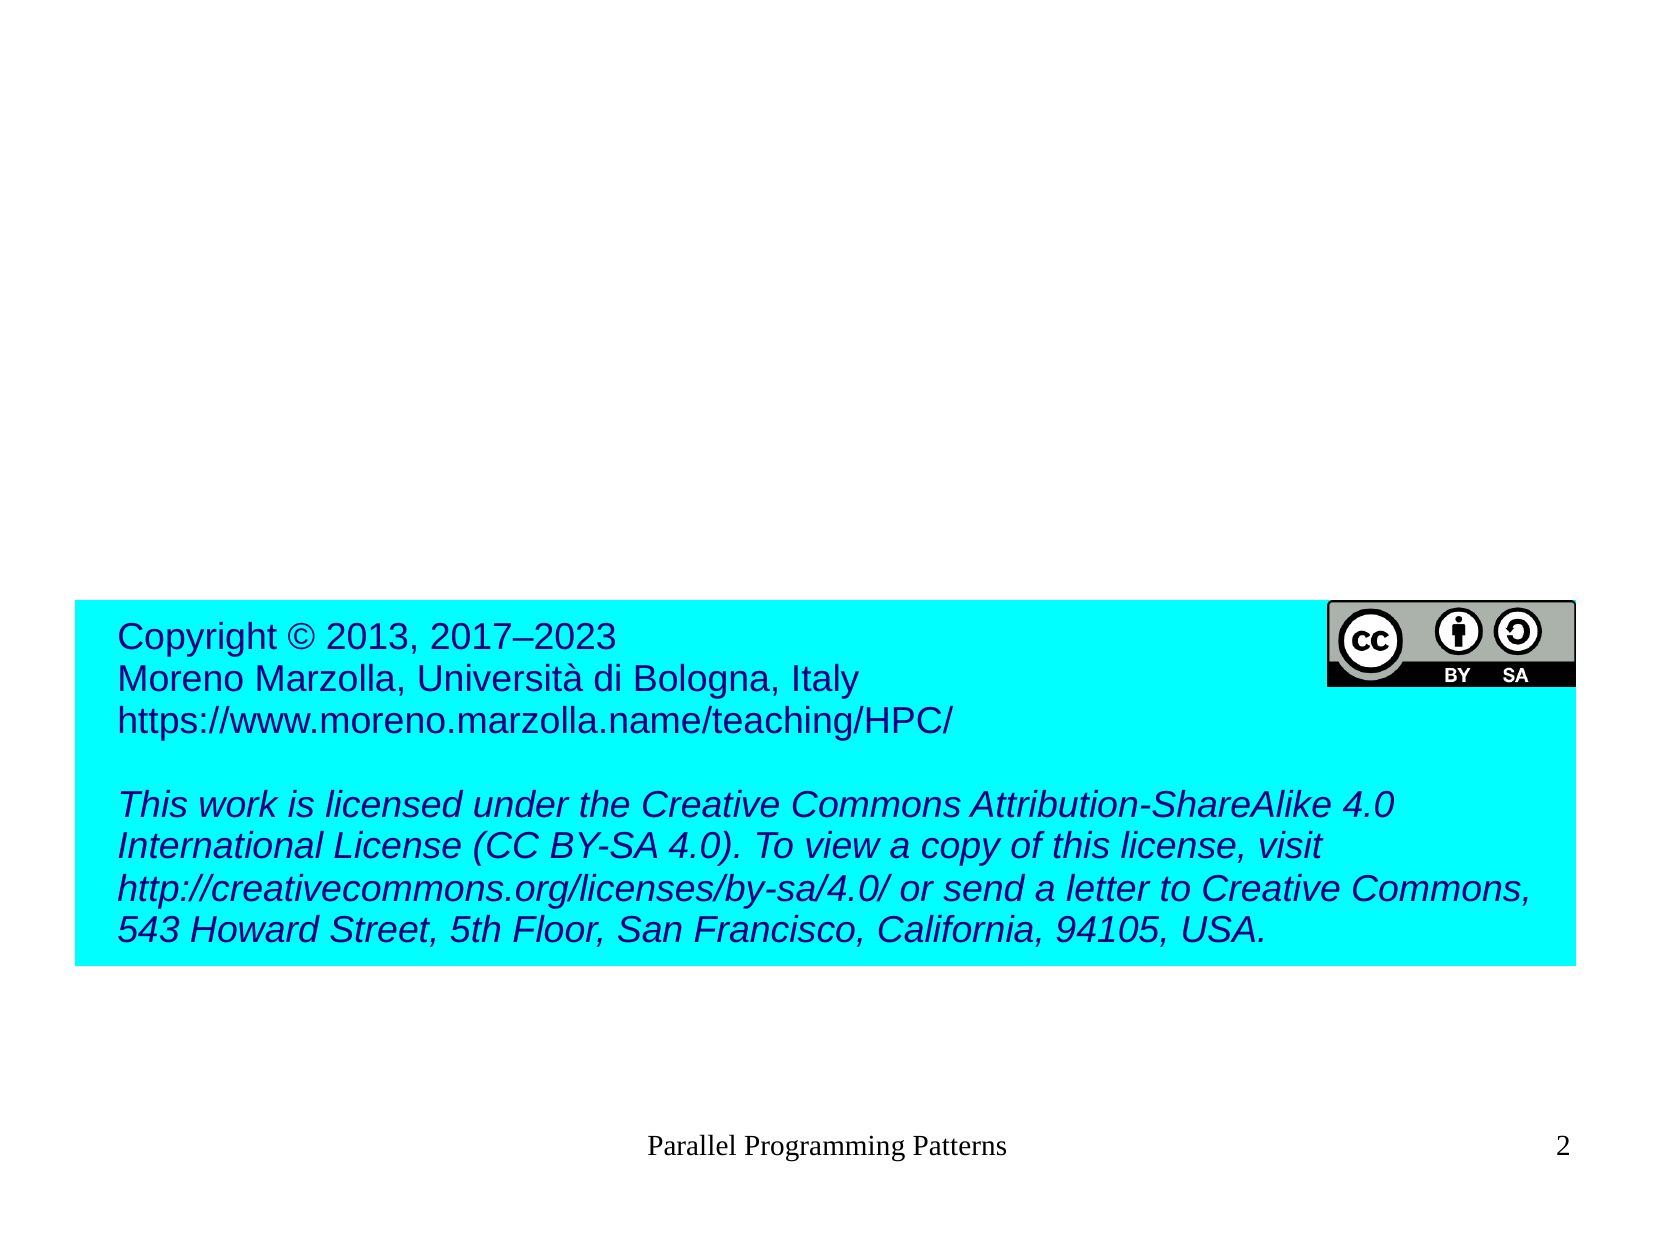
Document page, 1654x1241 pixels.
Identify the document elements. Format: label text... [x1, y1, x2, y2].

picture [1327, 600, 1576, 687]
text_box Copyright © 2013, 2017–2023 Moreno Marzolla, Università di Bologna, Italy https://www.moreno.marzolla.name/teaching/HPC/ This work is licensed under the Creative Commons Attribution-ShareAlike 4.0 International License (CC BY-SA 4.0). To view a copy of this license, visit http://creativecommons.org/licenses/by-sa/4.0/ or send a letter to Creative Commons, 543 Howard Street, 5th Floor, San Francisco, California, 94105, USA. [75, 600, 1576, 966]
